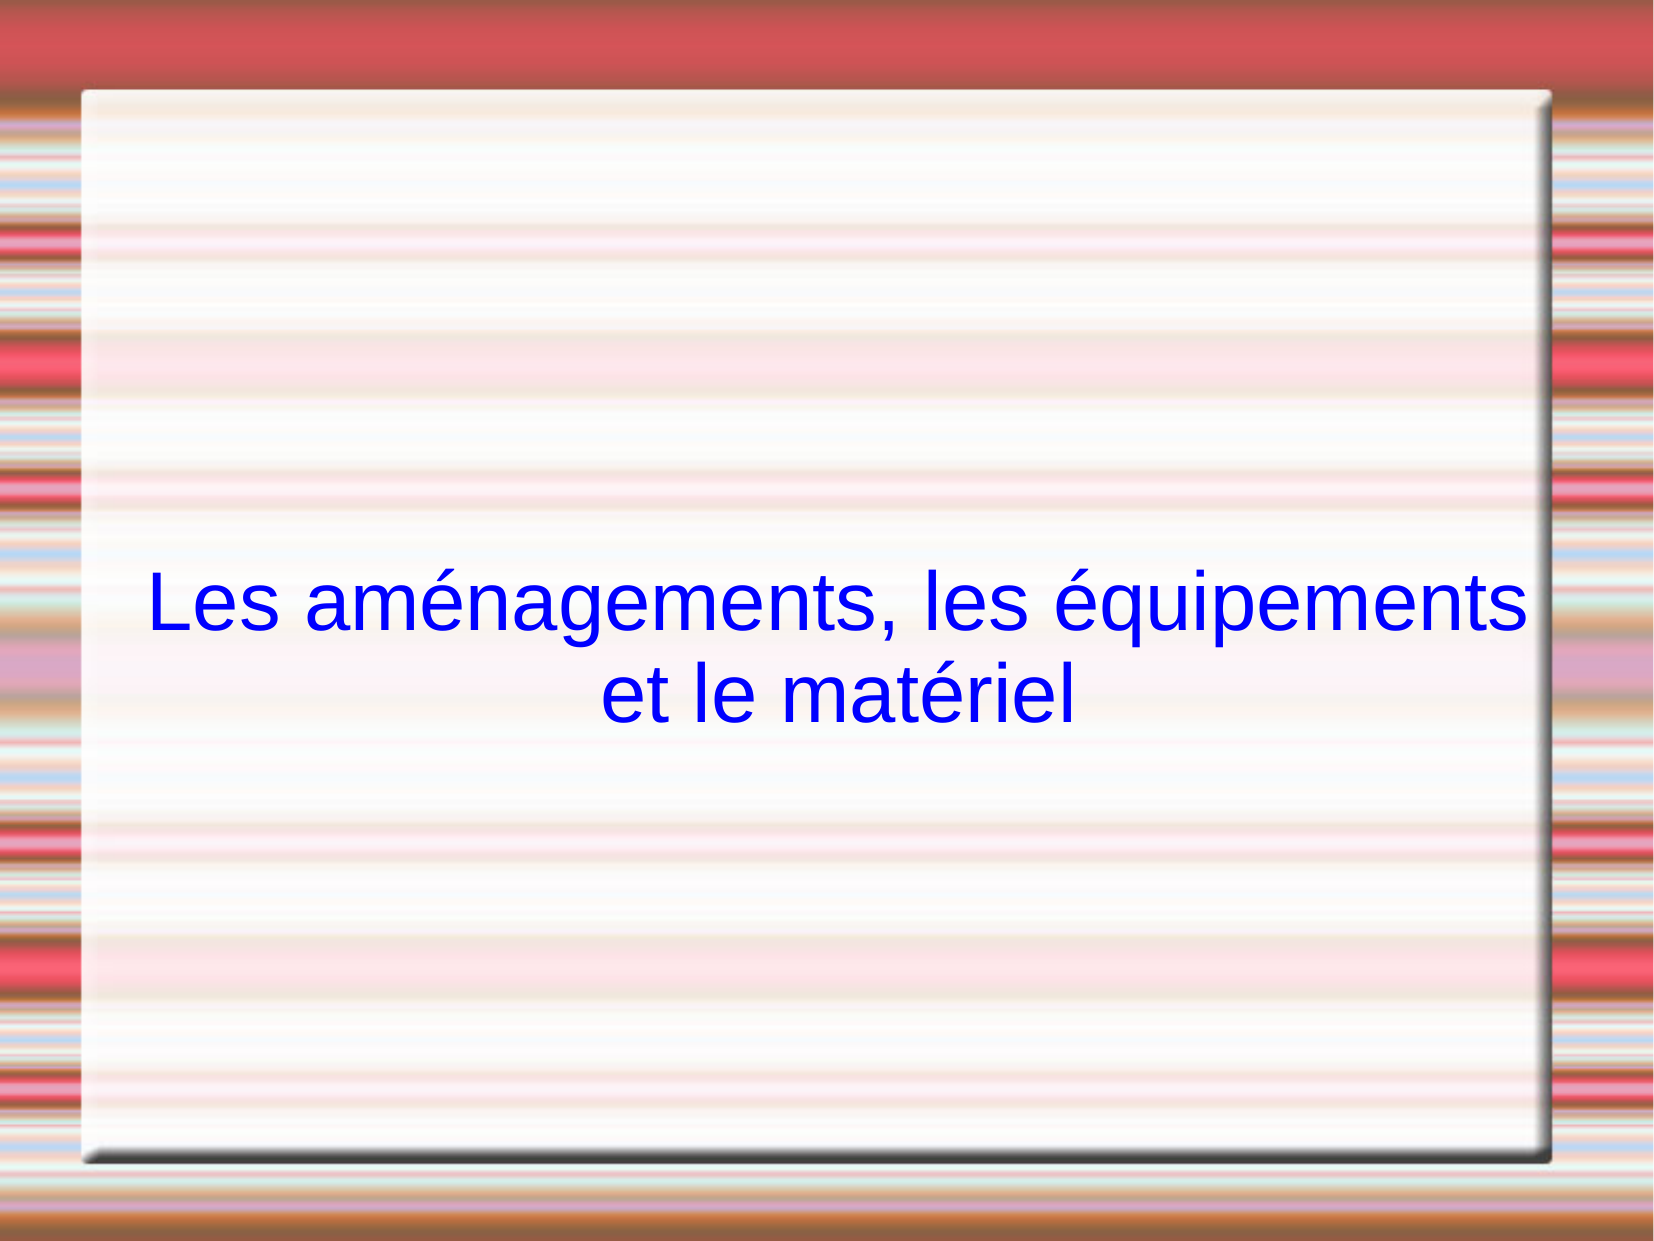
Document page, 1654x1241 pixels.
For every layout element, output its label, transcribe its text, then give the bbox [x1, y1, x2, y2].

subtitle Les aménagements, les équipements et le matériel [106, 88, 1536, 1068]
picture [0, 0, 1654, 1241]
